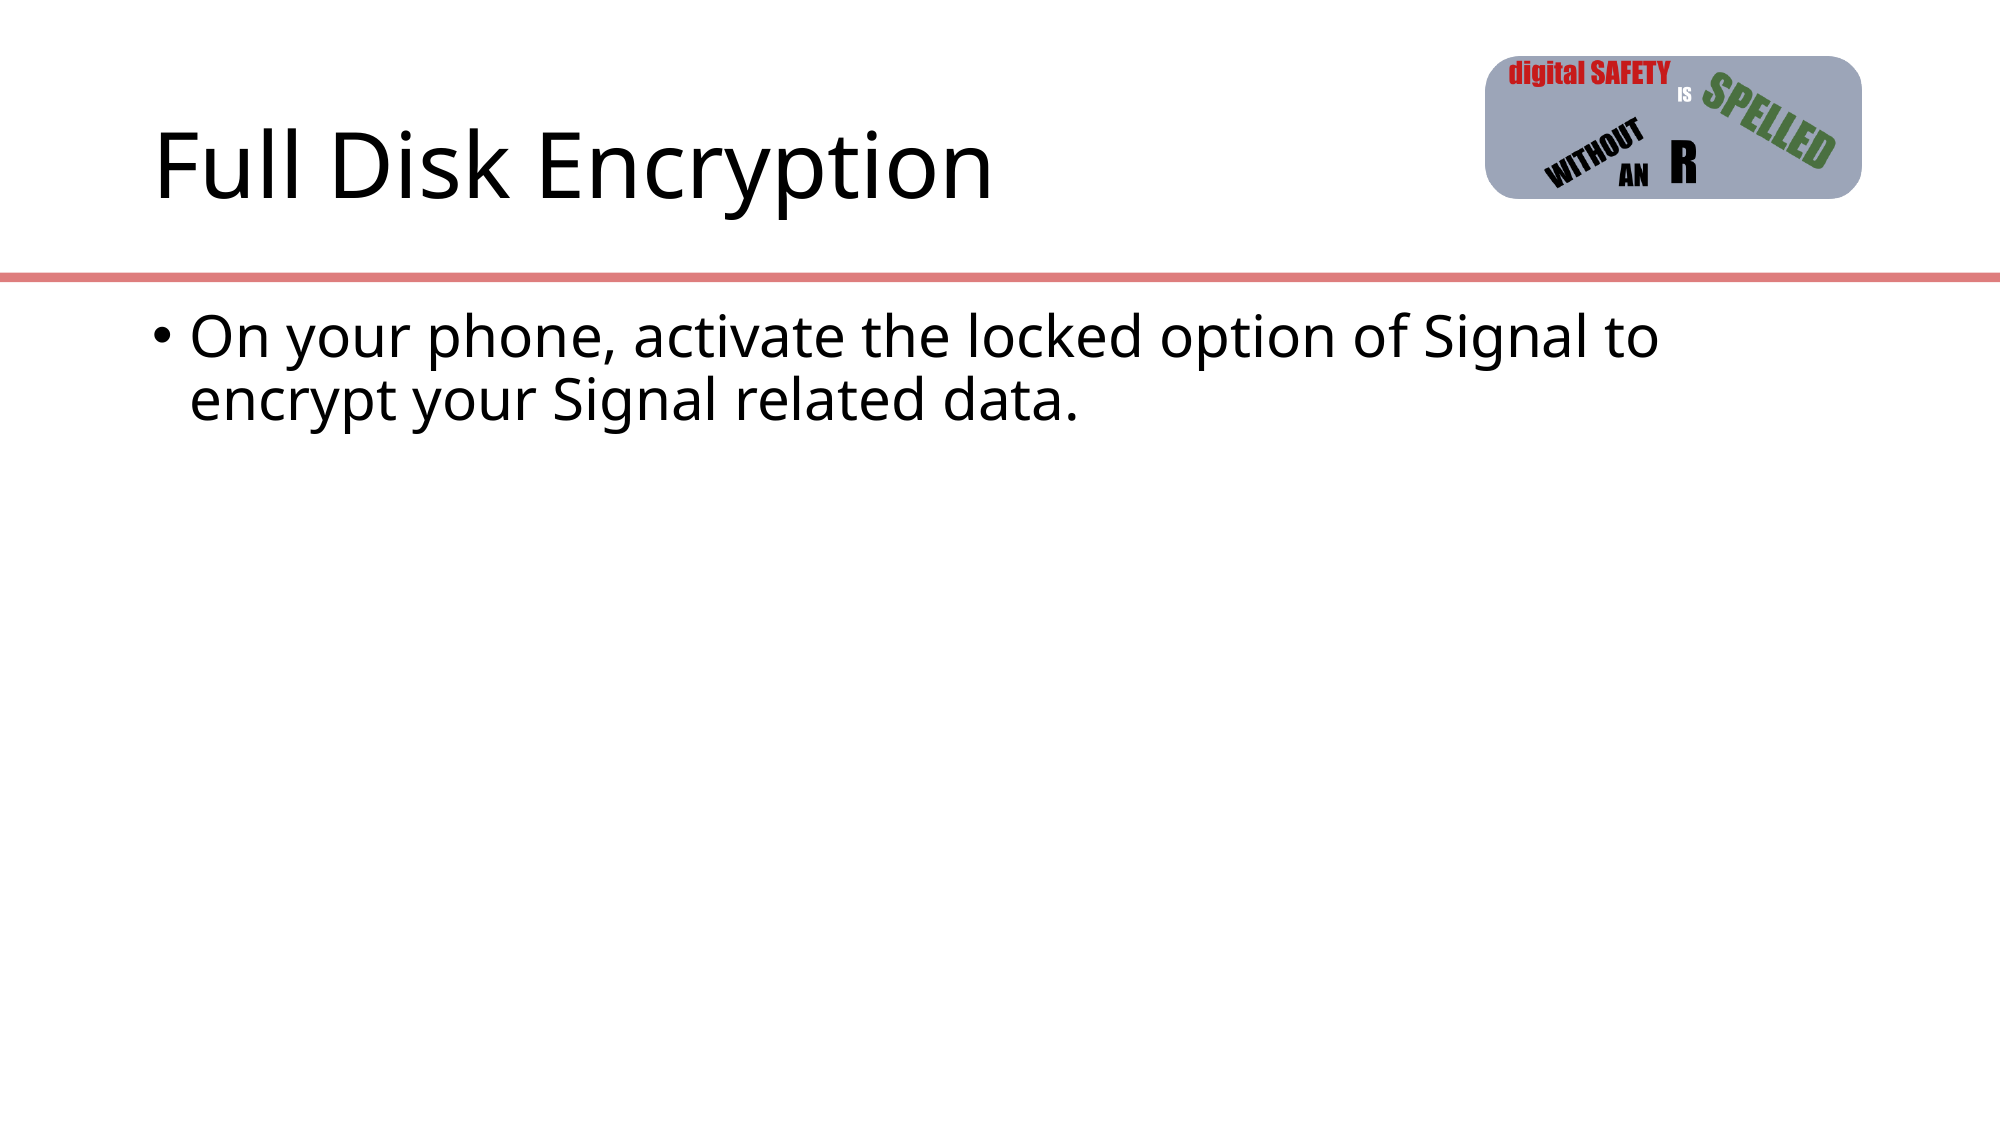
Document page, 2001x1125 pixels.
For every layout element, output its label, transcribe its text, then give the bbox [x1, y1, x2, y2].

list On your phone, activate the locked option of Signal to encrypt your Signal related data. [137, 299, 1863, 1014]
title Full Disk Encryption [137, 59, 1863, 278]
